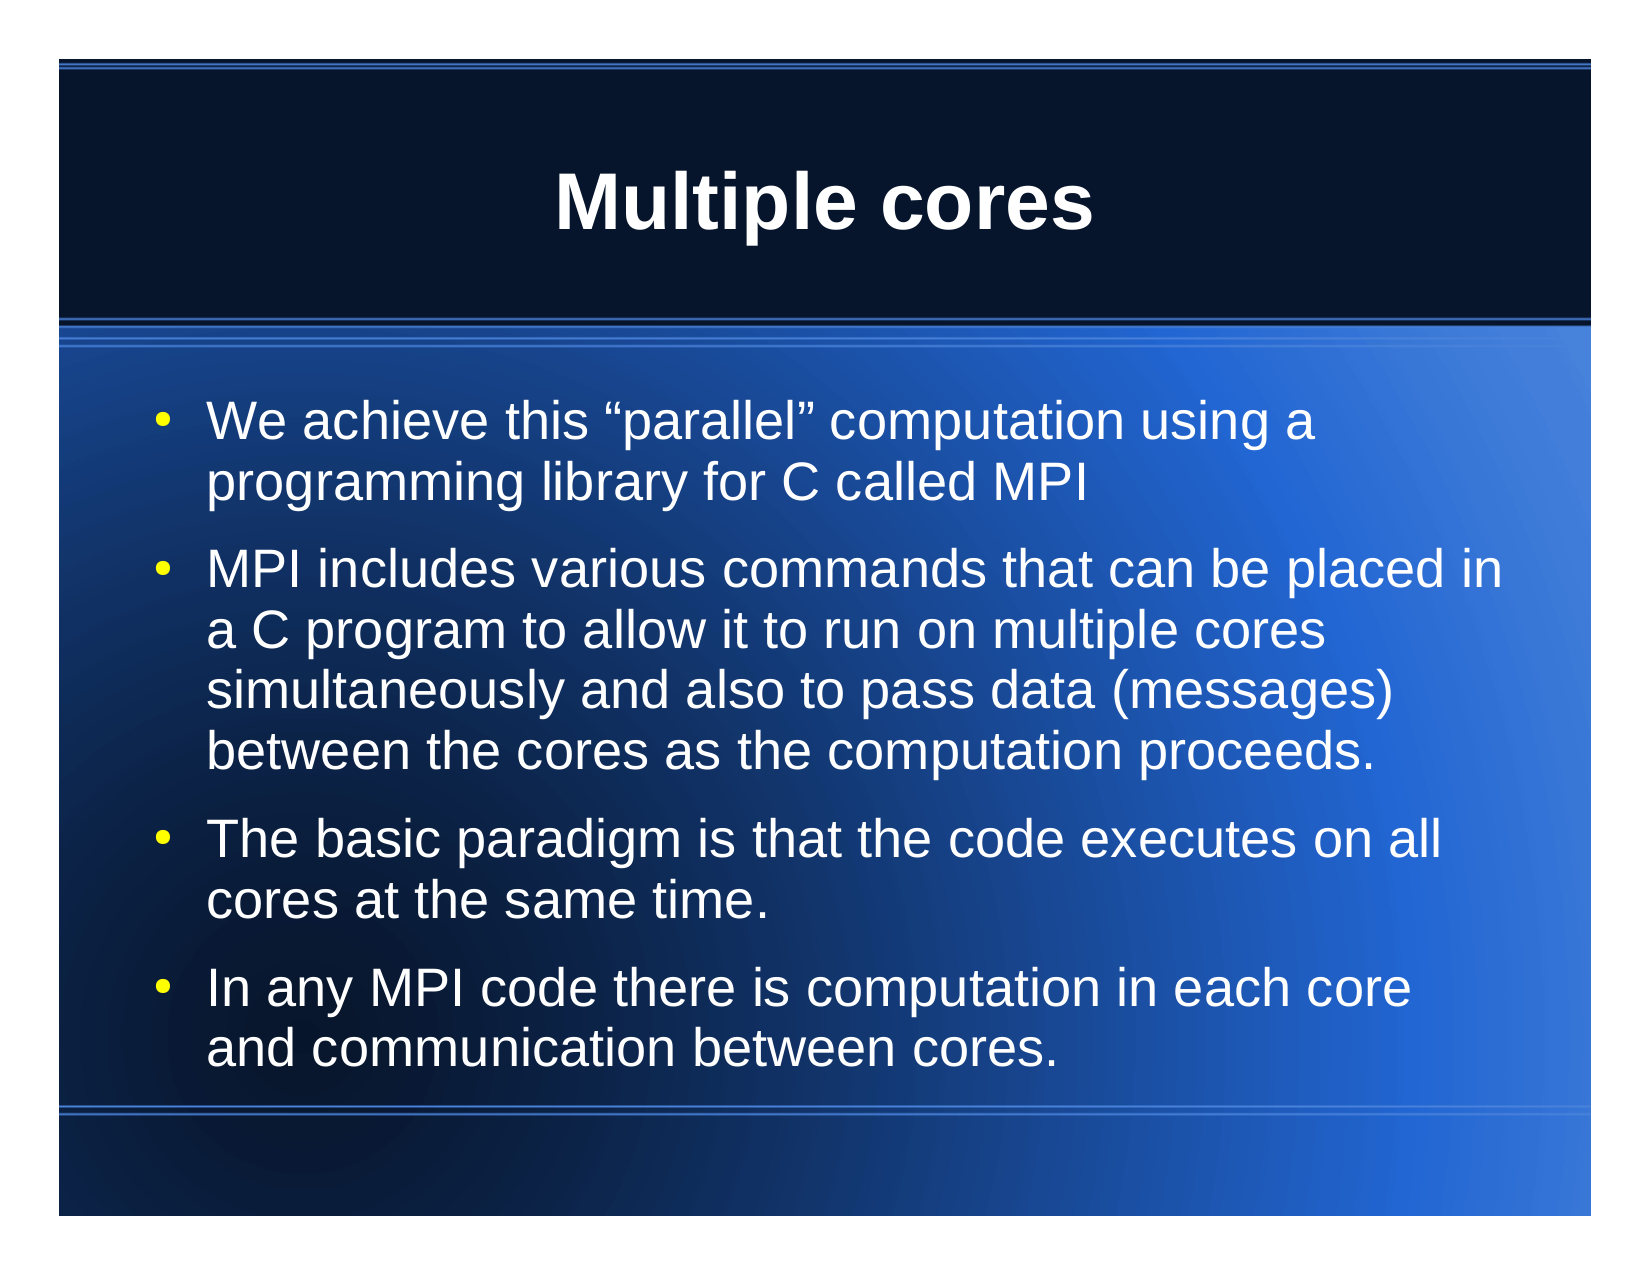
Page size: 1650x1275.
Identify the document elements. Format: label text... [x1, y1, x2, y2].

picture [59, 59, 1591, 1216]
title Multiple cores [135, 105, 1515, 299]
list We achieve this “parallel” computation using a programming library for C called MPI MPI includes various commands that can be placed in a C program to allow it to run on multiple cores simultaneously and also to pass data (messages) between the cores as the computation proceeds. The basic paradigm is that the code executes on all cores at the same time. In any MPI code there is computation in each core and communication between cores. [135, 390, 1515, 1154]
